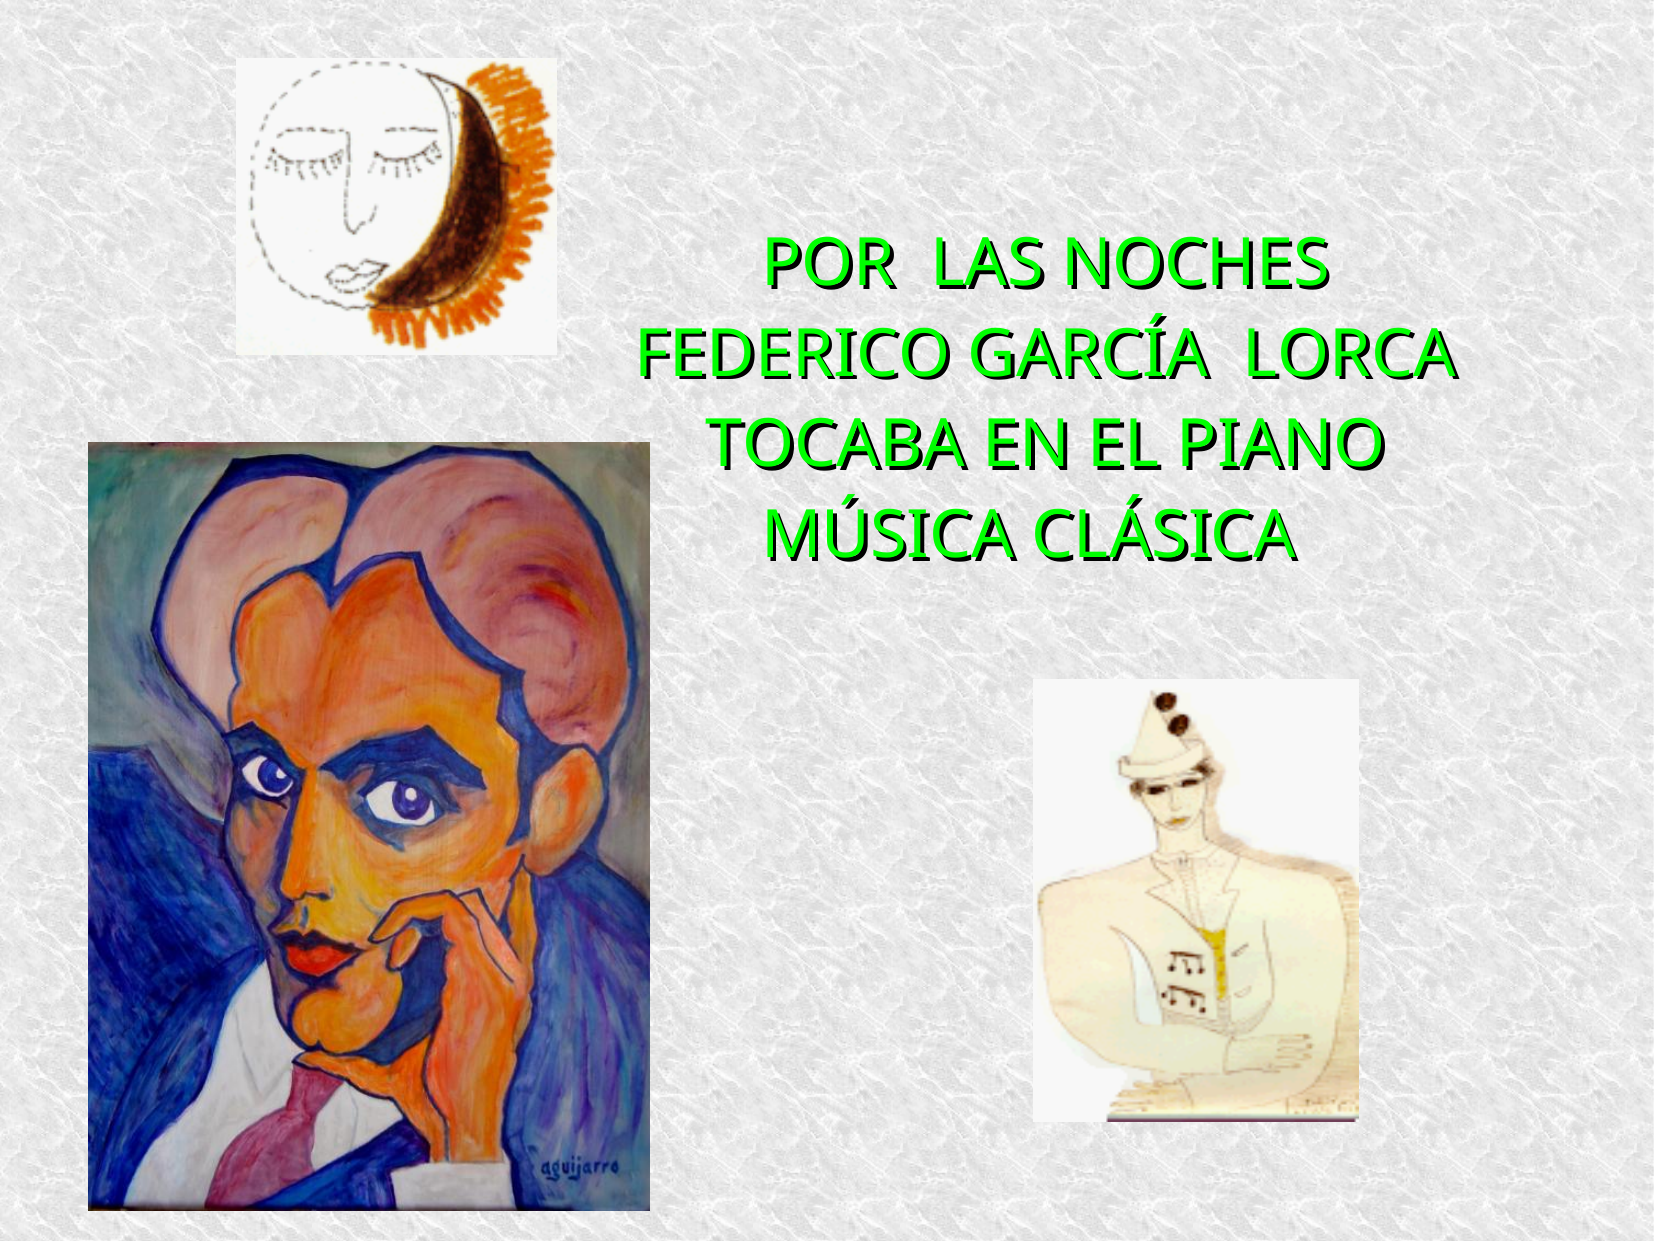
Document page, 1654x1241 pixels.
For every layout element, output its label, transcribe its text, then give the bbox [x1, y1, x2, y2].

text_box POR LAS NOCHES FEDERICO GARCÍA LORCA TOCABA EN EL PIANO MÚSICA CLÁSICA [620, 206, 1625, 594]
picture [0, 0, 1654, 1241]
